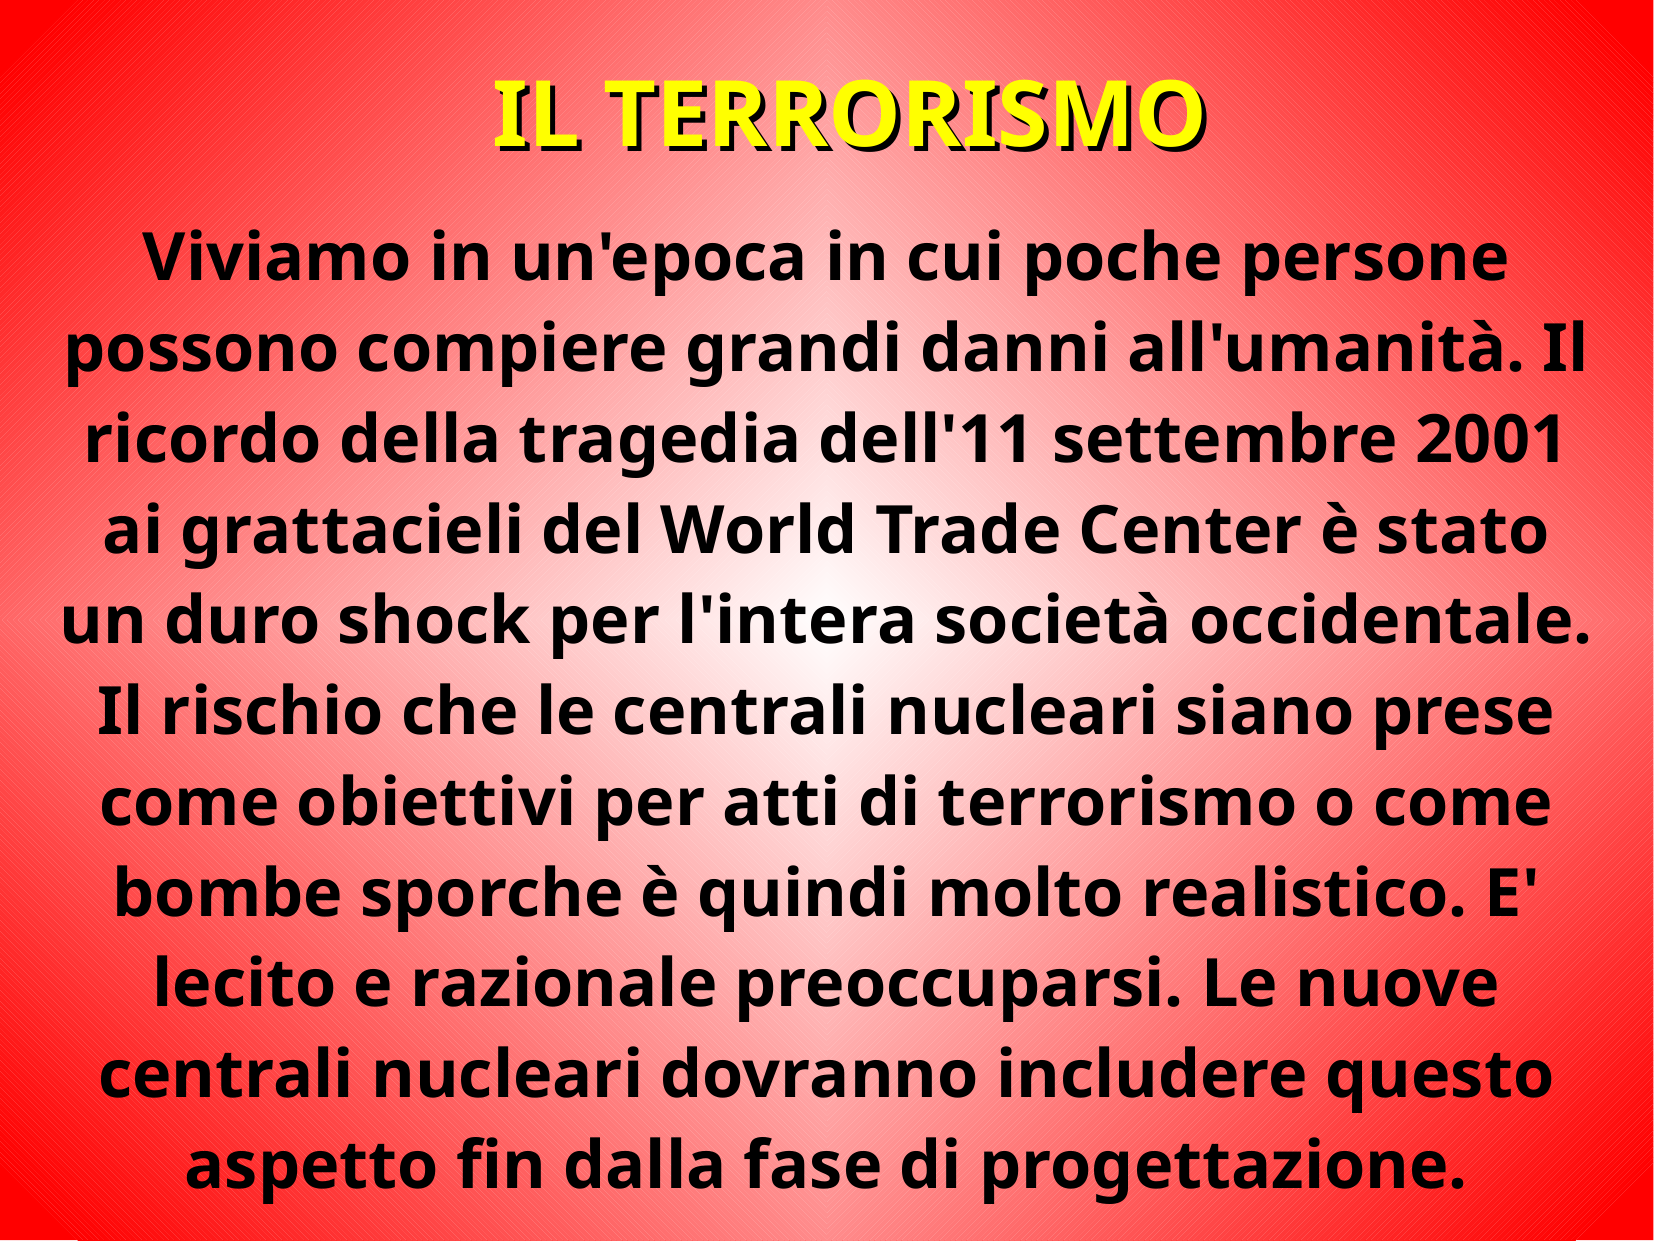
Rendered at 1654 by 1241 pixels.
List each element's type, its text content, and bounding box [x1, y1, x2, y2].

title IL TERRORISMO [106, 14, 1595, 197]
subtitle Viviamo in un'epoca in cui poche persone possono compiere grandi danni all'umanità. Il ricordo della tragedia dell'11 settembre 2001 ai grattacieli del World Trade Center è stato un duro shock per l'intera società occidentale. Il rischio che le centrali nucleari siano prese come obiettivi per atti di terrorismo o come bombe sporche è quindi molto realistico. E' lecito e razionale preoccuparsi. Le nuove centrali nucleari dovranno includere questo aspetto fin dalla fase di progettazione. [59, 197, 1595, 1221]
